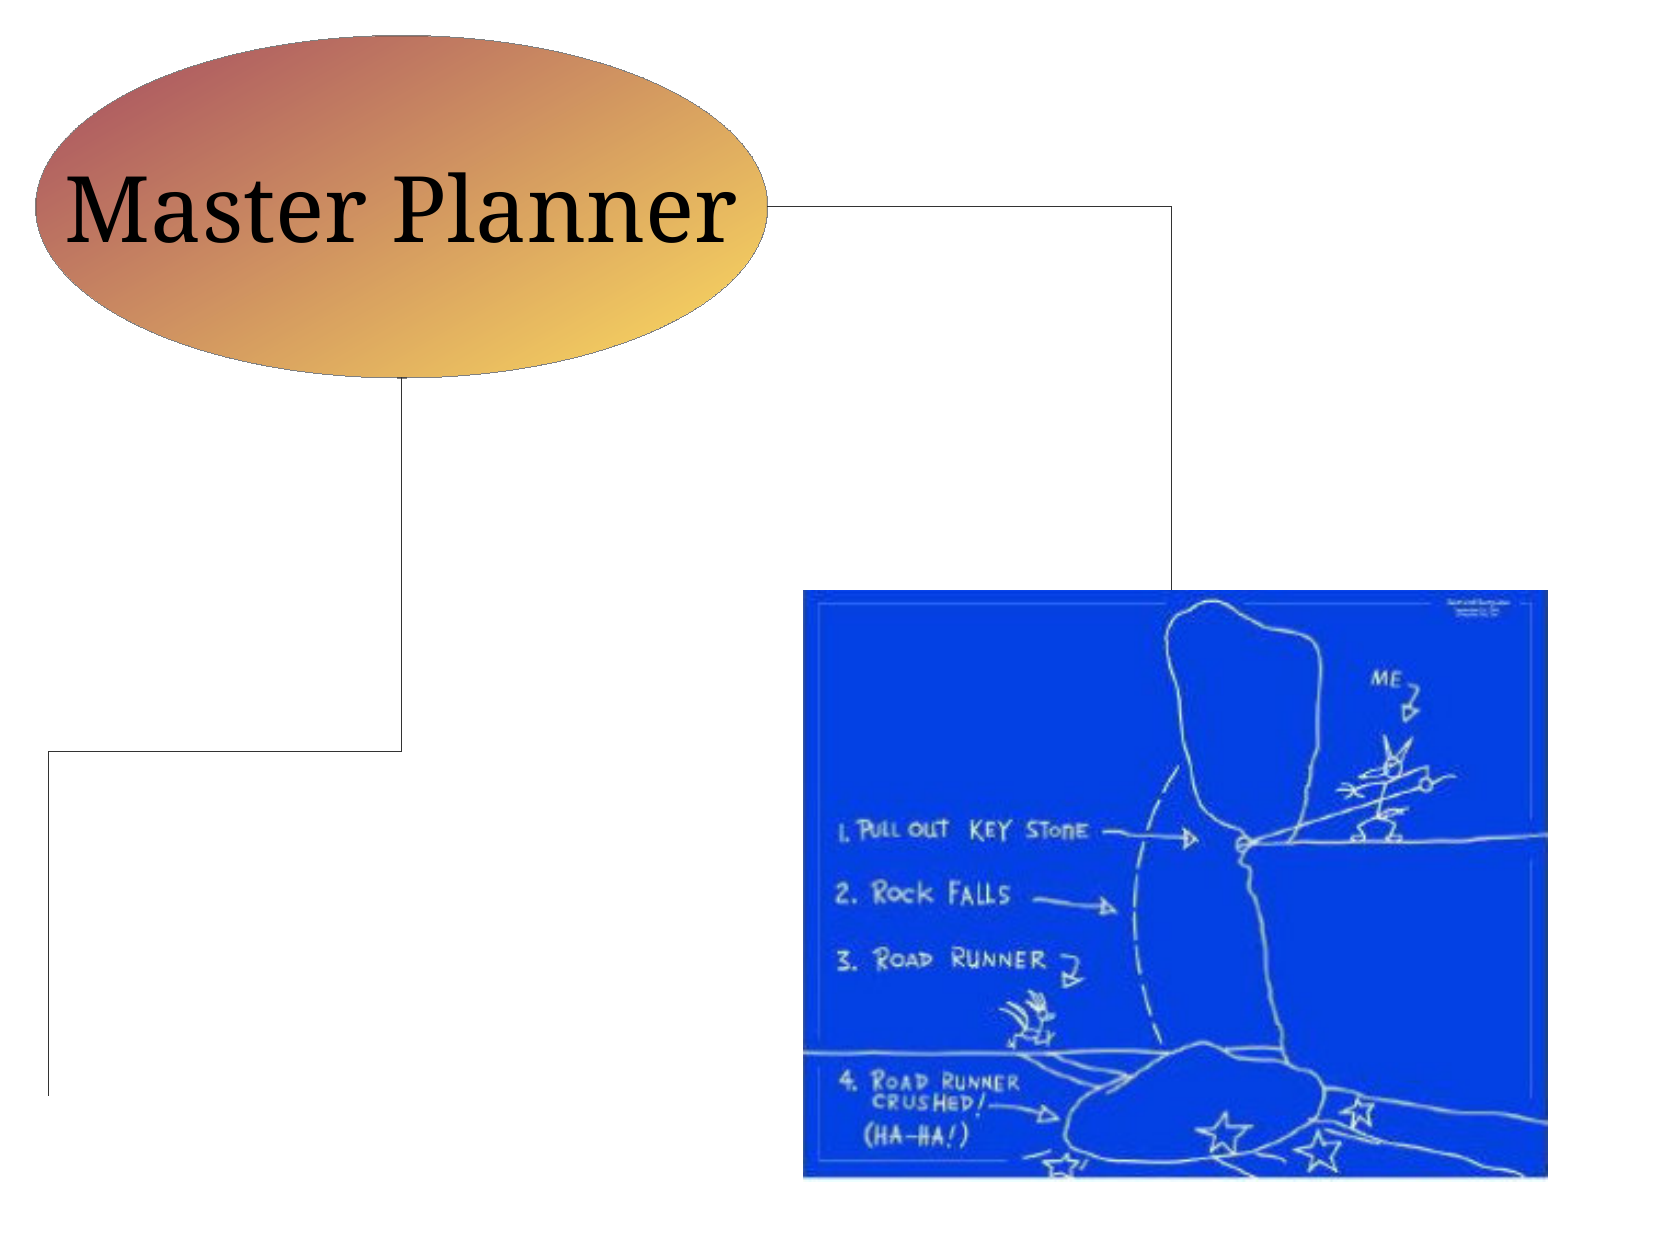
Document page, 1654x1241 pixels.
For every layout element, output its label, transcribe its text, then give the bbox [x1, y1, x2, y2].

picture [803, 590, 1548, 1182]
text_box Master Planner [35, 35, 768, 379]
